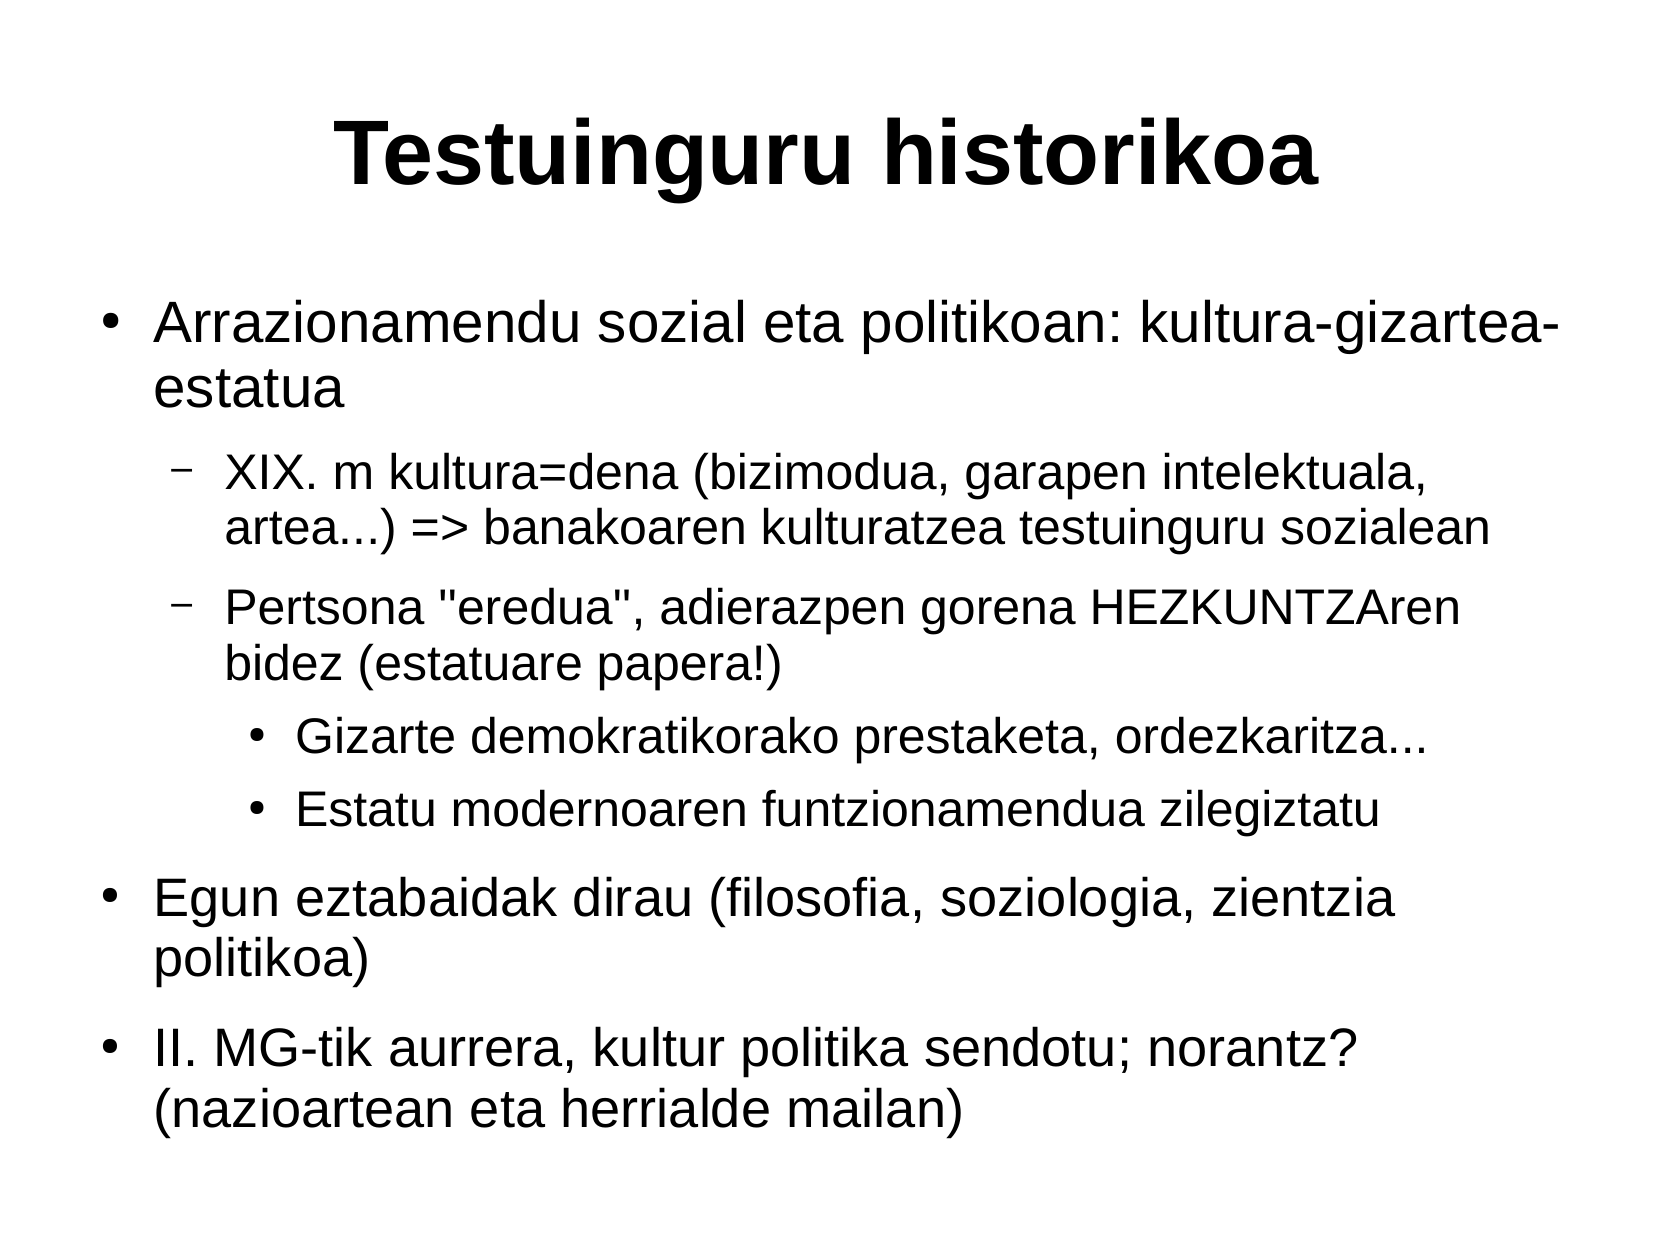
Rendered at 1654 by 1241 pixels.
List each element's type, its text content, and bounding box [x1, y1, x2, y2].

list Arrazionamendu sozial eta politikoan: kultura-gizartea-estatua XIX. m kultura=dena (bizimodua, garapen intelektuala, artea...) => banakoaren kulturatzea testuinguru sozialean Pertsona ''eredua'', adierazpen gorena HEZKUNTZAren bidez (estatuare papera!) Gizarte demokratikorako prestaketa, ordezkaritza... Estatu modernoaren funtzionamendua zilegiztatu Egun eztabaidak dirau (filosofia, soziologia, zientzia politikoa) II. MG-tik aurrera, kultur politika sendotu; norantz? (nazioartean eta herrialde mailan) [82, 290, 1571, 1193]
title Testuinguru historikoa [82, 49, 1571, 257]
